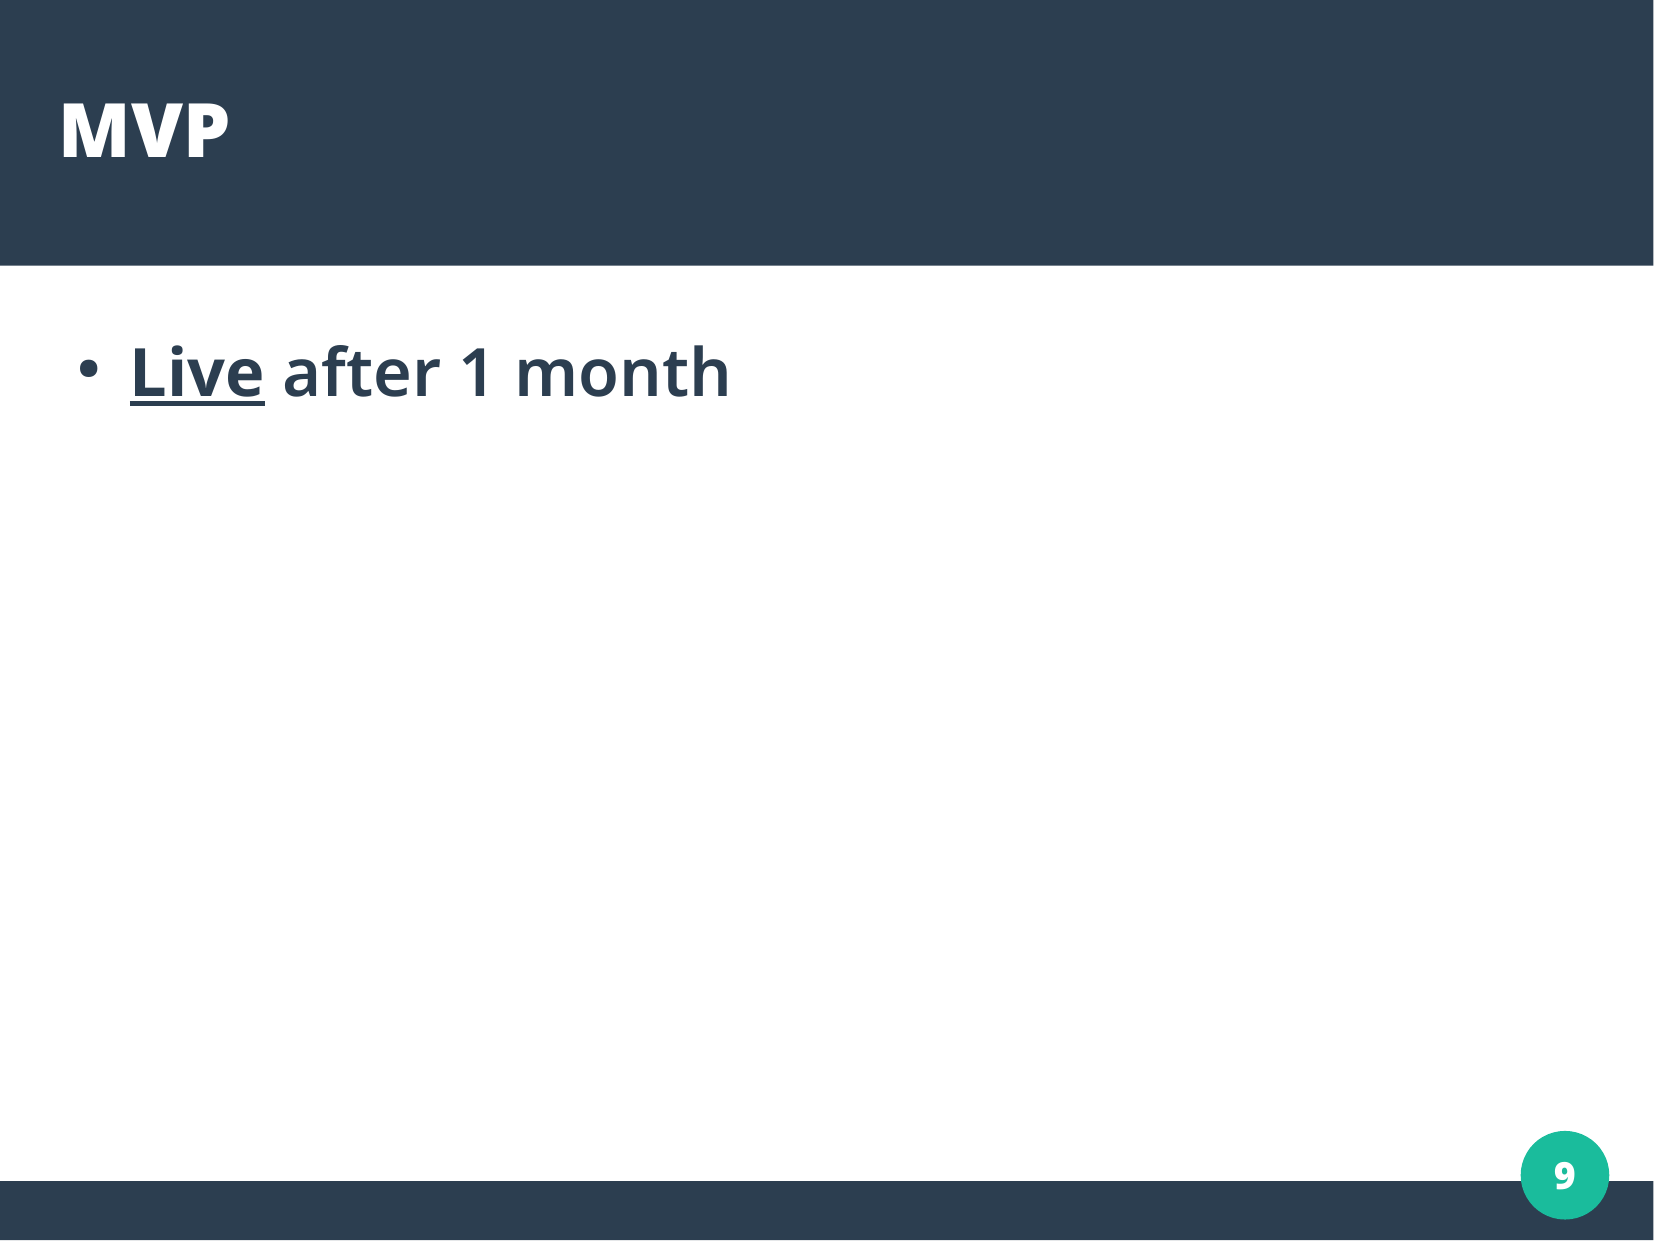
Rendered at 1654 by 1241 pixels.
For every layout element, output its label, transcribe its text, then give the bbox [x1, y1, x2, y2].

title MVP [59, 49, 1595, 207]
list Live after 1 month [59, 324, 1595, 1152]
